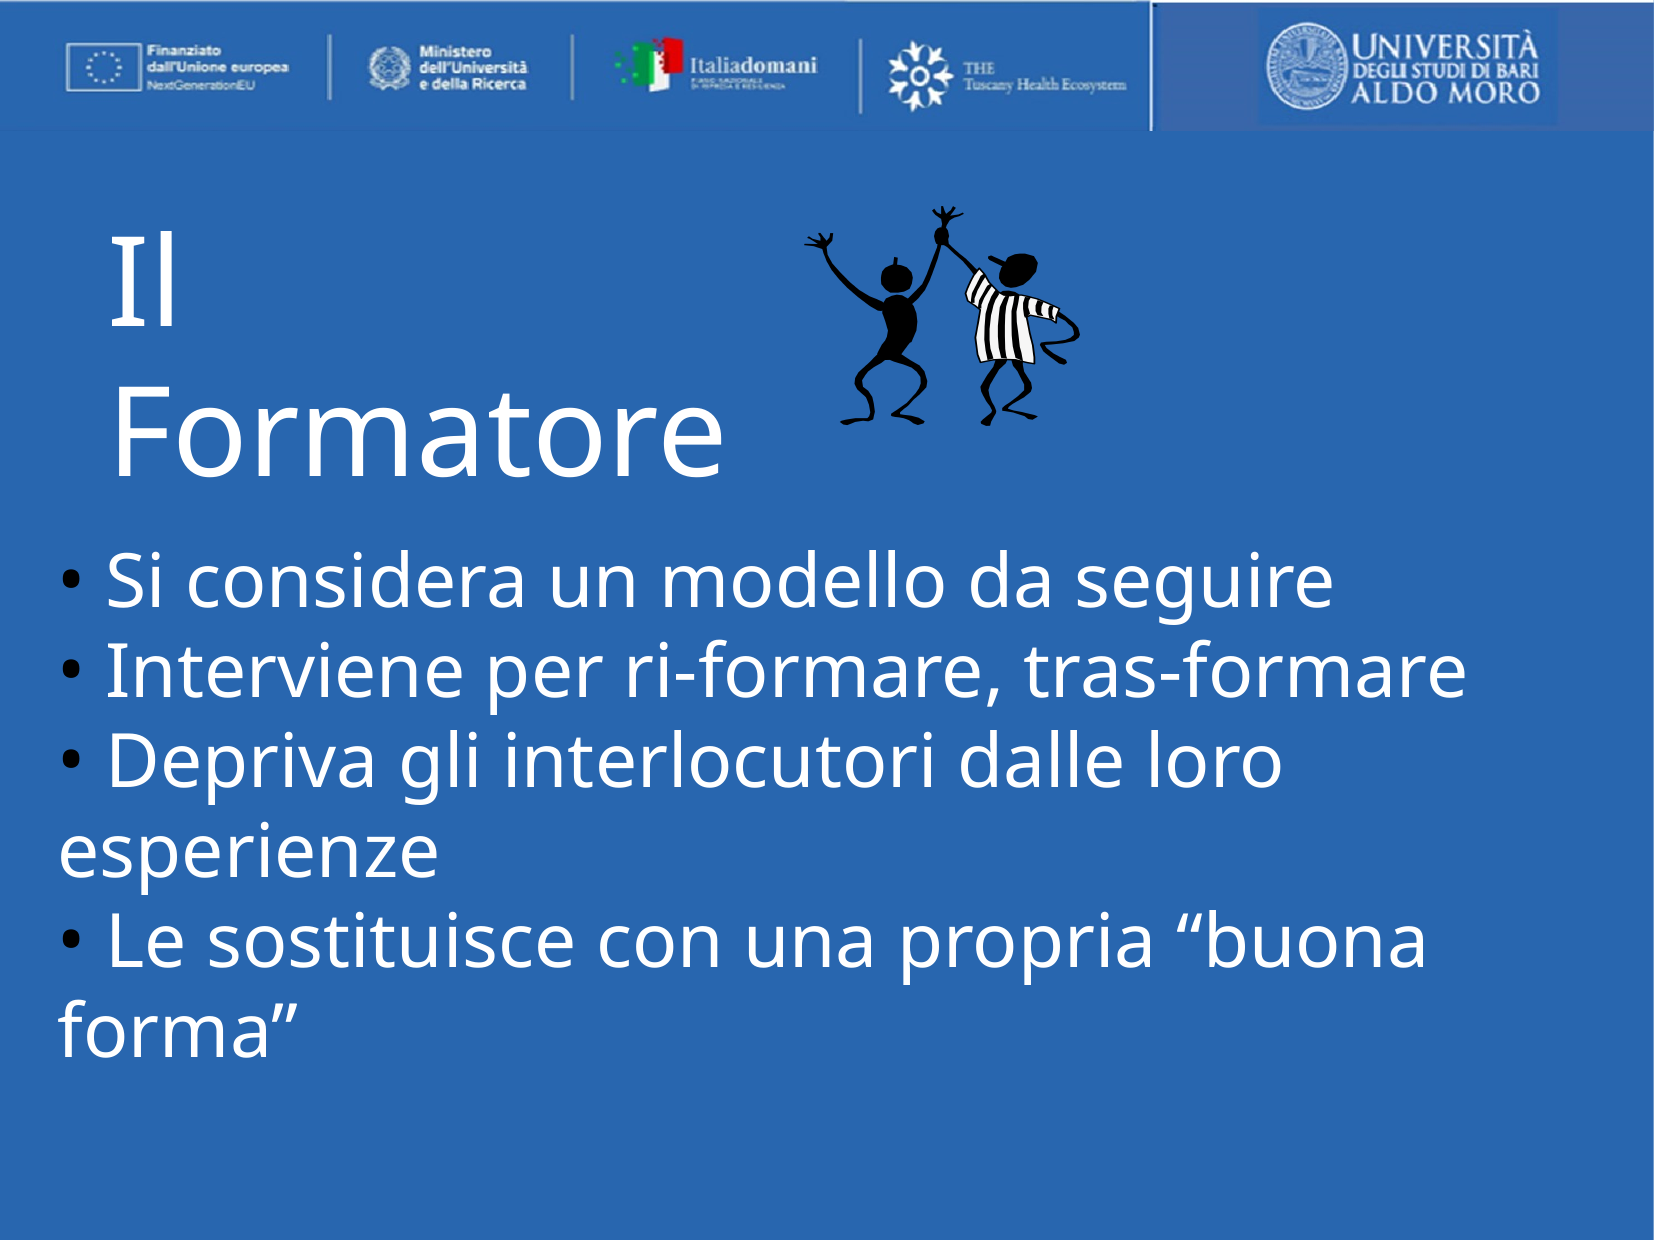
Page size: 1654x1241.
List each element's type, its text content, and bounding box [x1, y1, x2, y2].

text_box Si considera un modello da seguire Interviene per ri-formare, tras-formare Depriva gli interlocutori dalle loro esperienze Le sostituisce con una propria “buona forma” [42, 524, 1625, 904]
picture [0, 0, 1654, 132]
text_box Il Formatore [92, 194, 757, 361]
picture [804, 207, 1080, 426]
